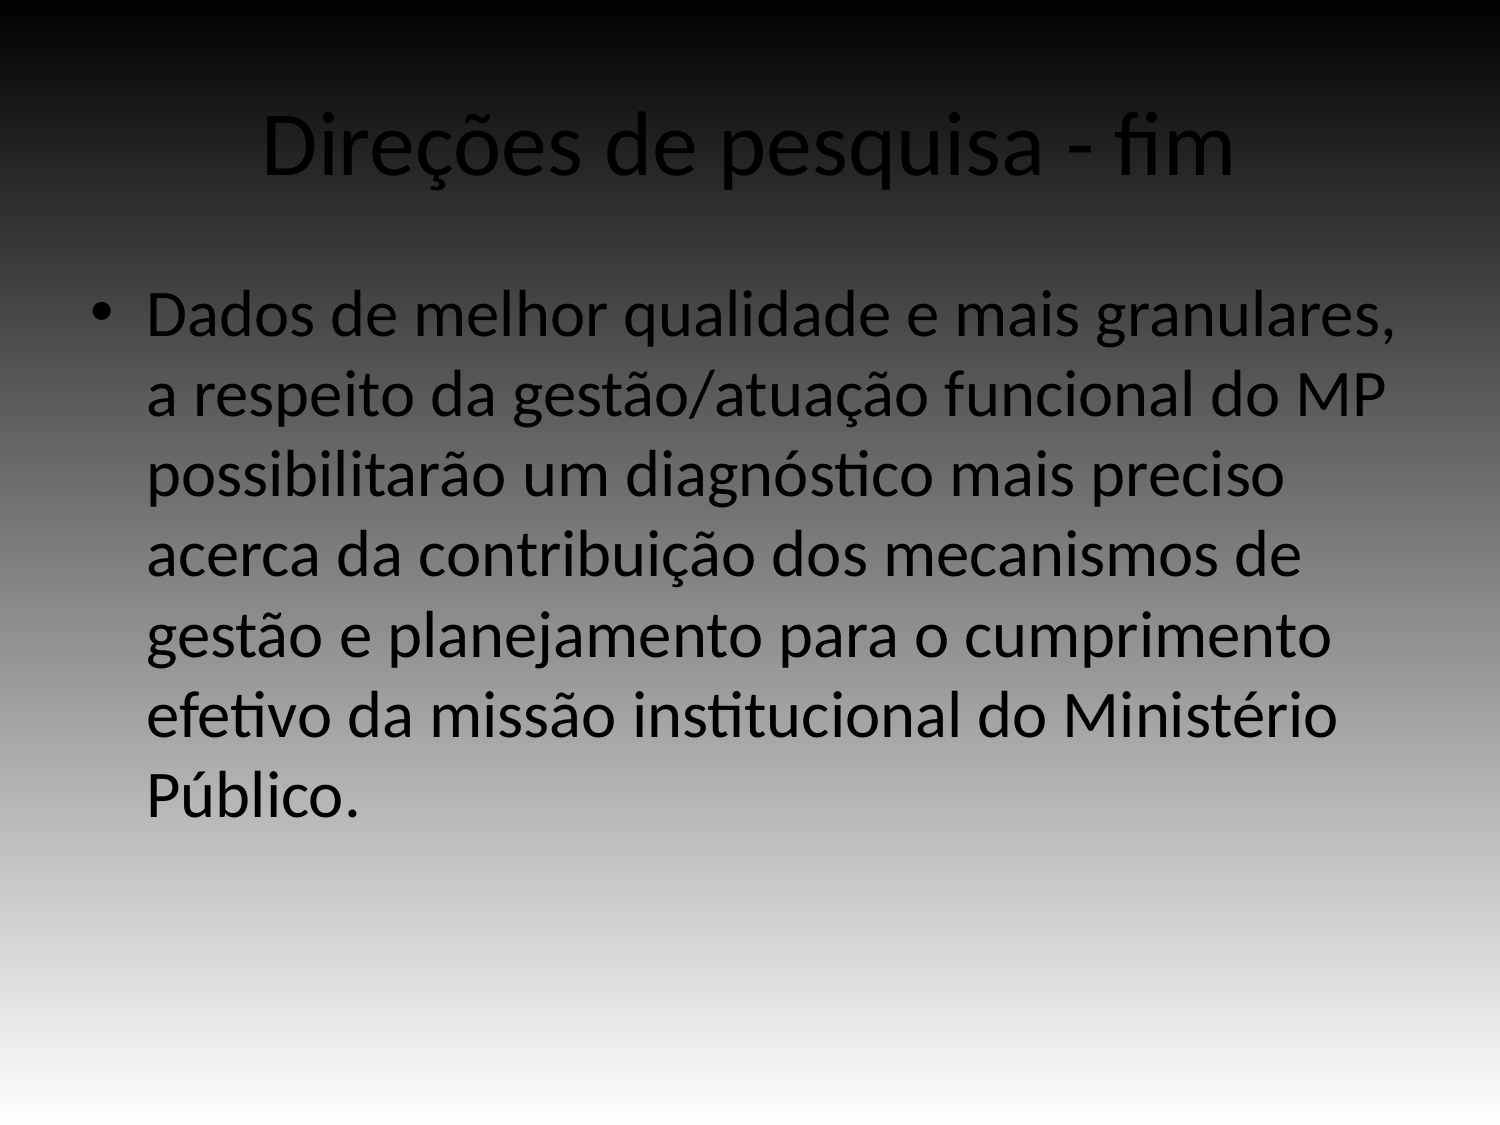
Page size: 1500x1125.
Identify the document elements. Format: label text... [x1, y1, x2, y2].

title Direções de pesquisa - fim [75, 45, 1425, 233]
list Dados de melhor qualidade e mais granulares, a respeito da gestão/atuação funcional do MP possibilitarão um diagnóstico mais preciso acerca da contribuição dos mecanismos de gestão e planejamento para o cumprimento efetivo da missão institucional do Ministério Público. [75, 262, 1425, 1005]
